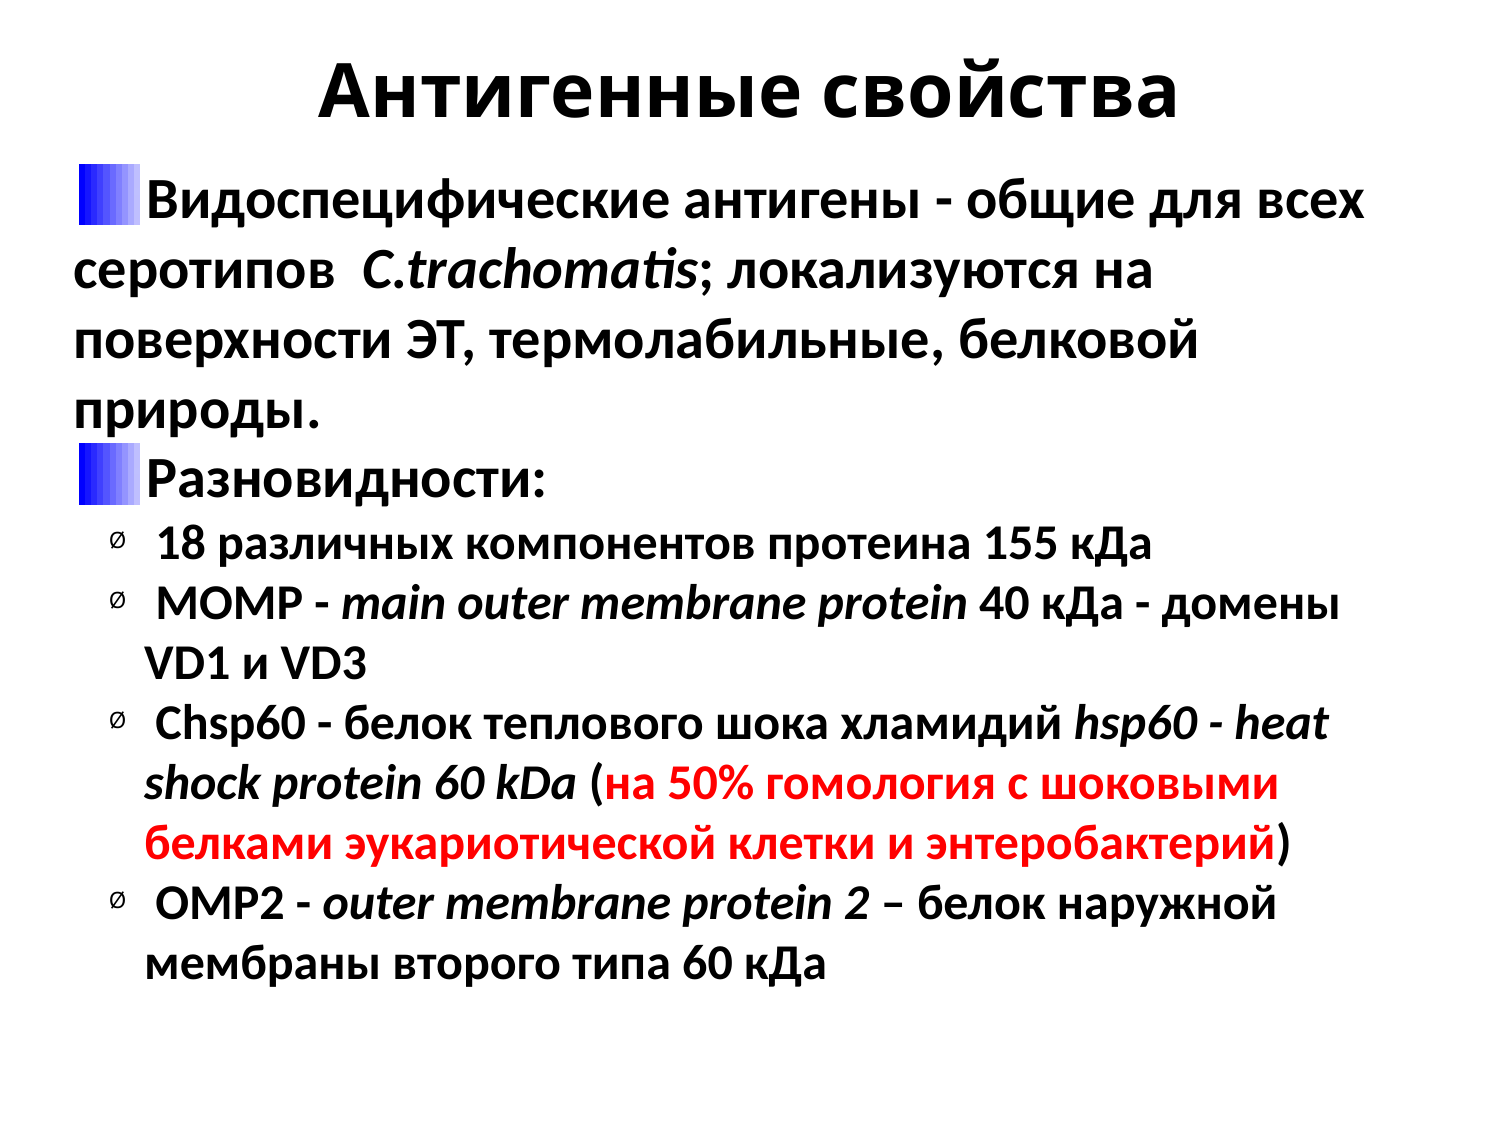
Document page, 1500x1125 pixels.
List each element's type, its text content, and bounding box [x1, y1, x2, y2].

title Антигенные свойства [112, 35, 1388, 126]
subtitle Видоспецифические антигены - общие для всех серотипов C.trachomatis; локализуются на поверхности ЭТ, термолабильные, белковой природы. Разновидности: 18 различных компонентов протеина 155 кДа MOMP - main outer membrane protein 40 кДа - домены VD1 и VD3 Сhsp60 - белок теплового шока хламидий hsp60 - heat shock protein 60 kDa (на 50% гомология с шоковыми белками эукариотической клетки и энтеробактерий) OMP2 - outer membrane protein 2 – белок наружной мембраны второго типа 60 кДа [58, 152, 1442, 1079]
